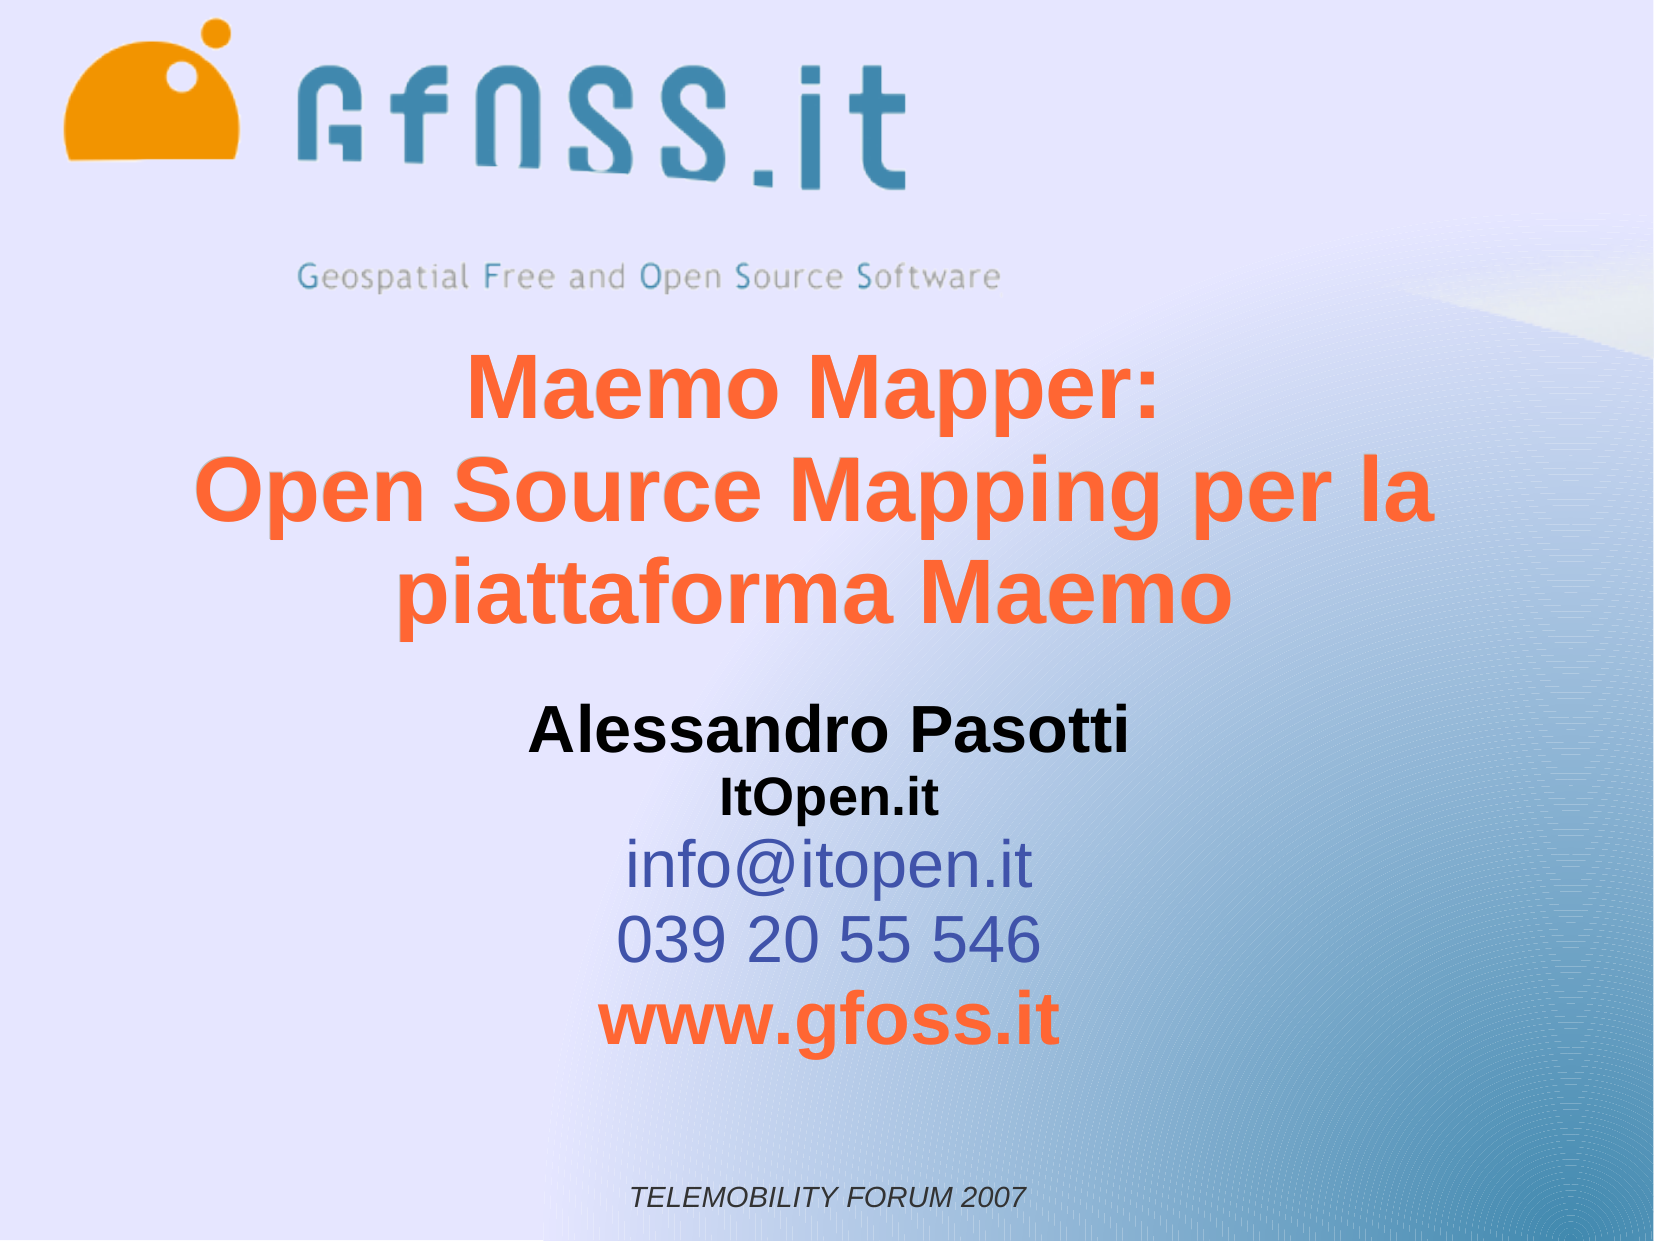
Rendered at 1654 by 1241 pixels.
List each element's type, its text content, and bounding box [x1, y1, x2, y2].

subtitle Alessandro Pasotti ItOpen.it info@itopen.it 039 20 55 546 www.gfoss.it [88, 590, 1571, 1162]
title Maemo Mapper: Open Source Mapping per la piattaforma Maemo [59, 335, 1571, 644]
picture [0, 0, 1654, 369]
